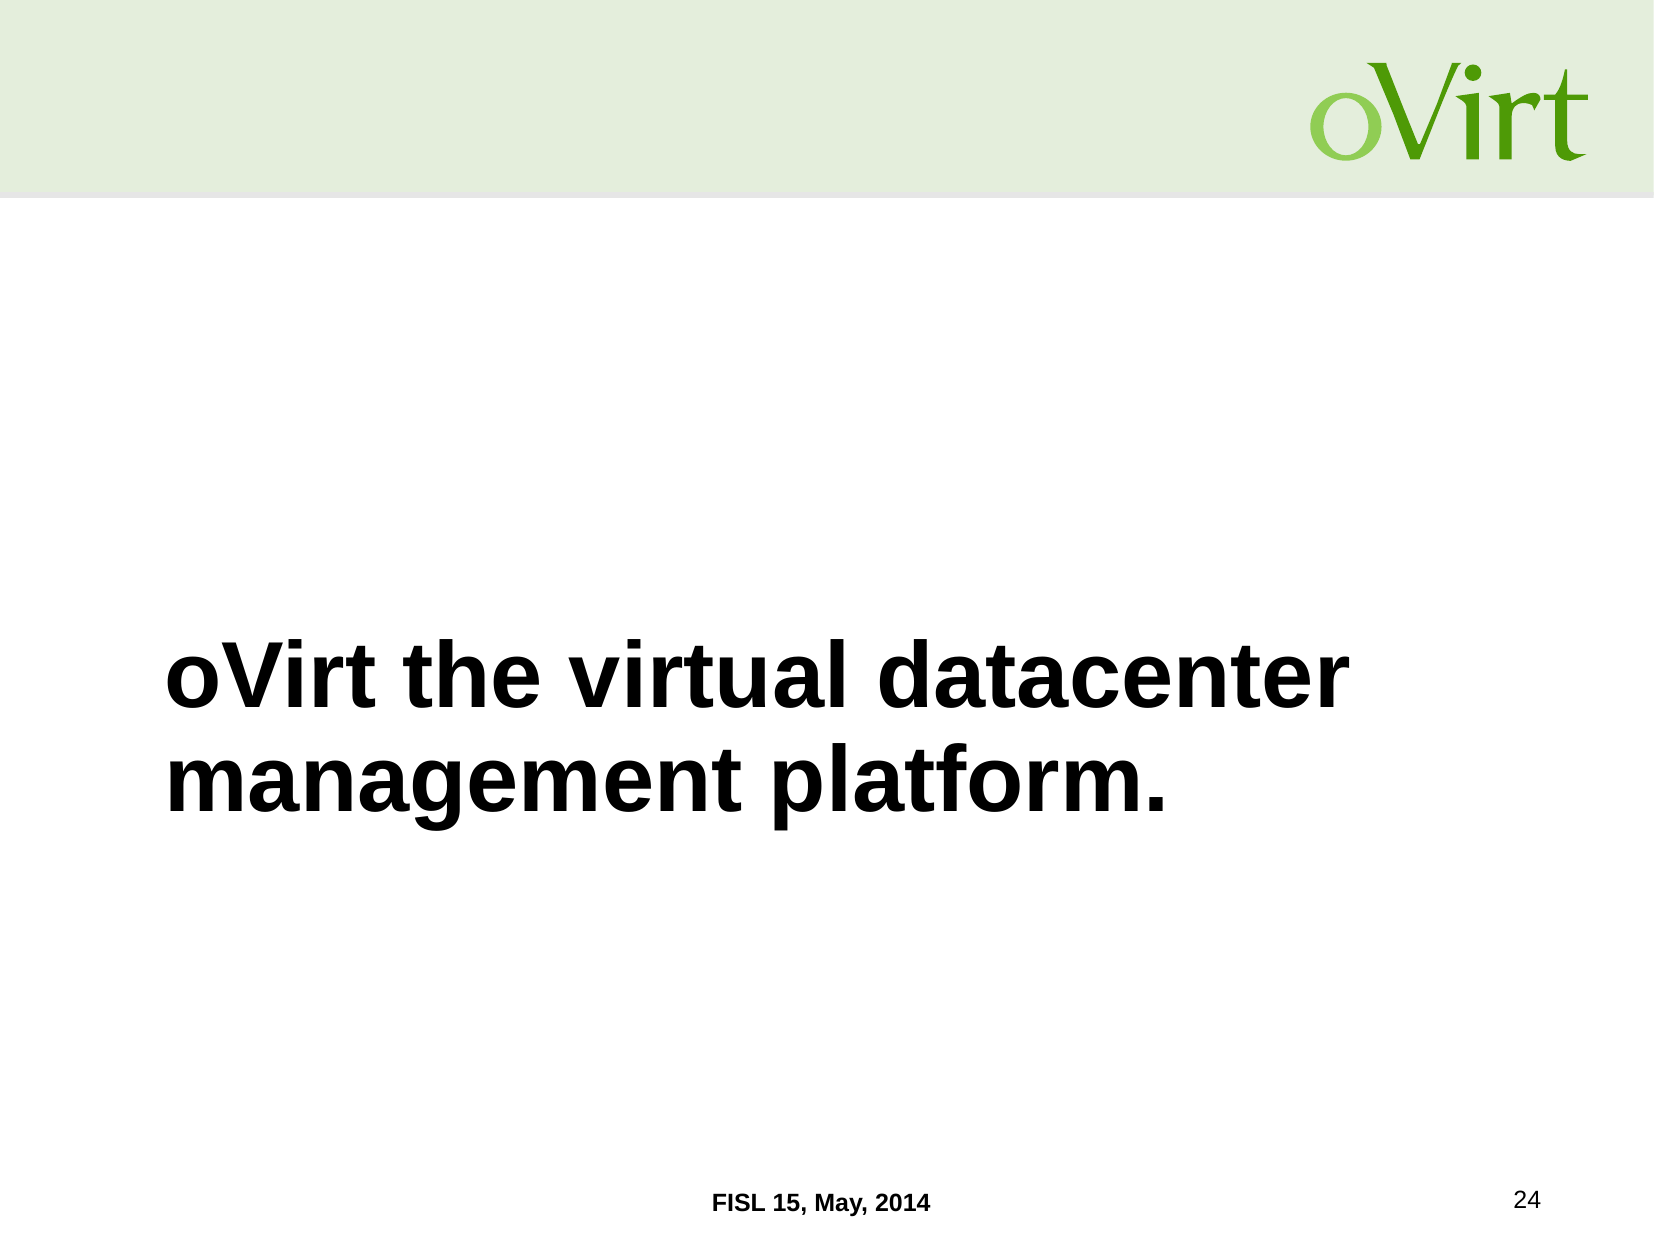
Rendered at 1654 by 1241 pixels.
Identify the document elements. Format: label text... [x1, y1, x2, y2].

text_box oVirt the virtual datacenter management platform. [150, 615, 1654, 839]
